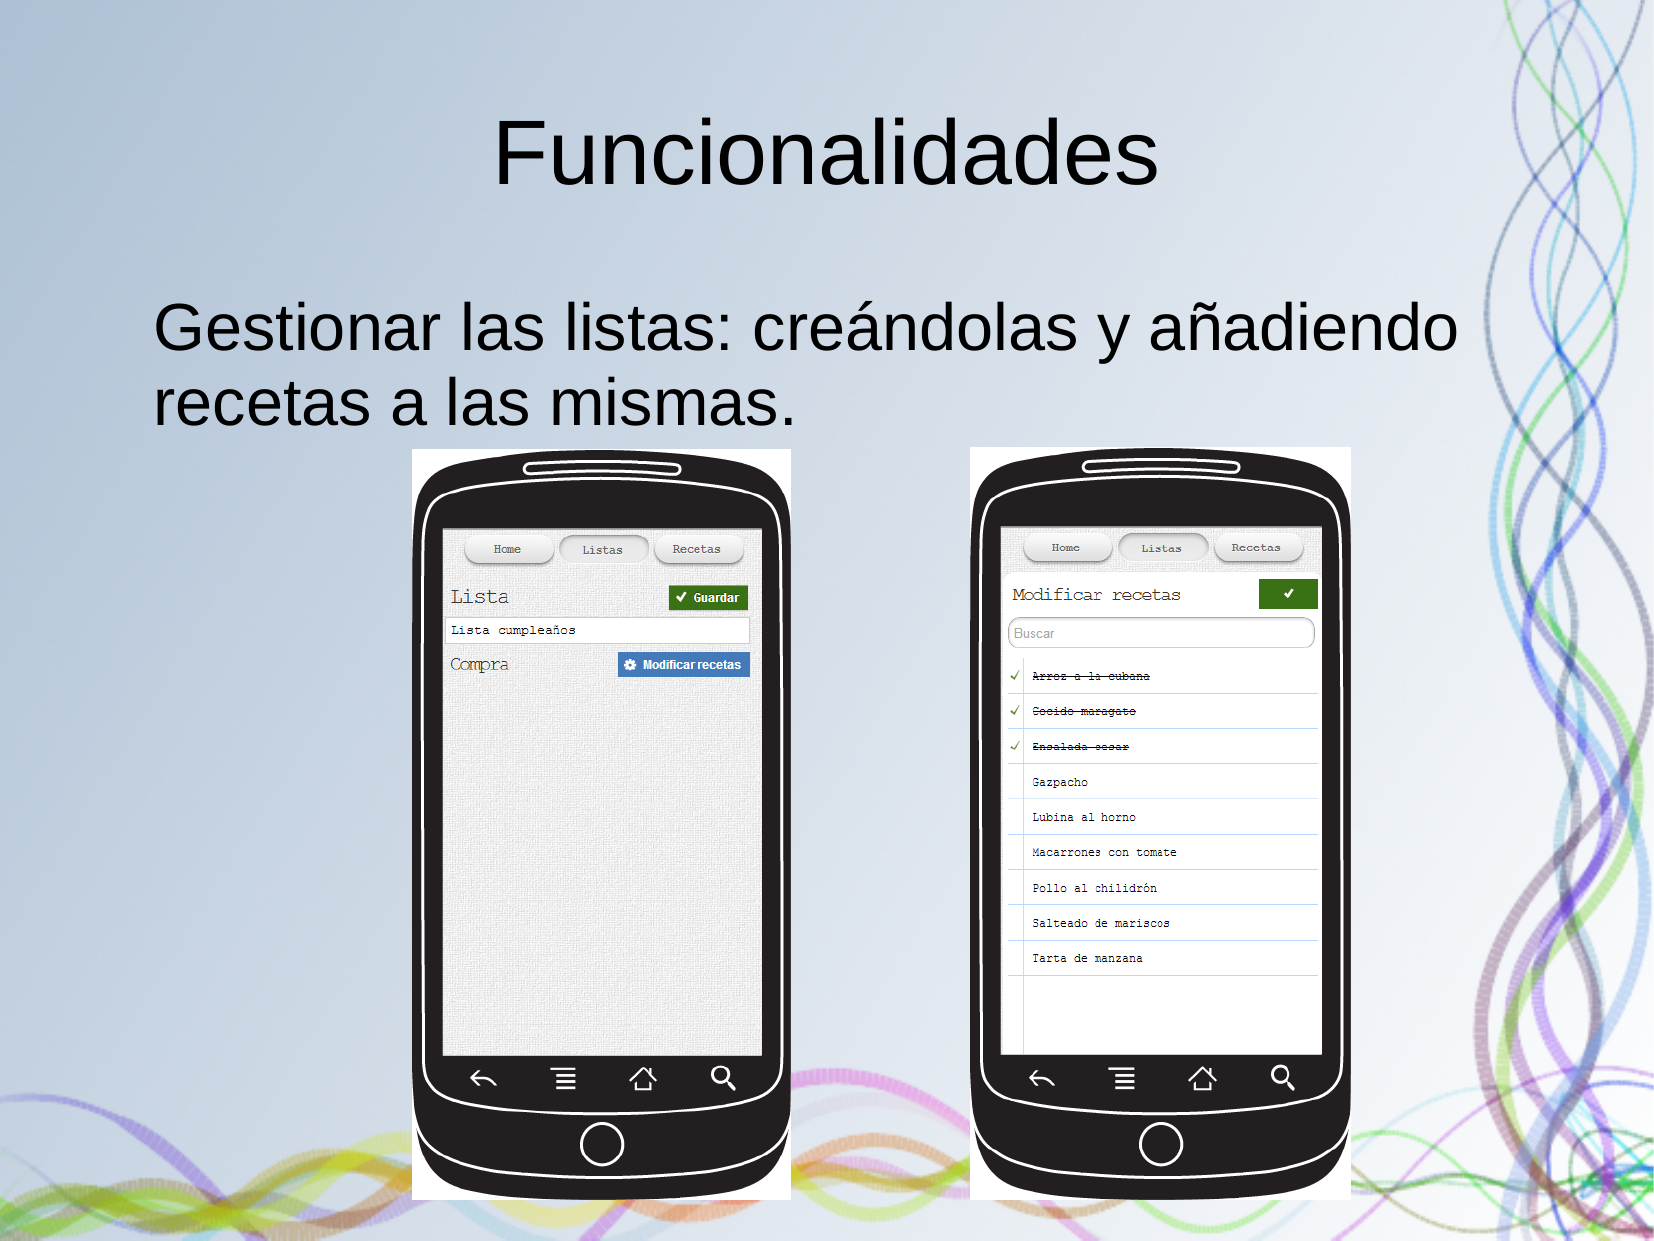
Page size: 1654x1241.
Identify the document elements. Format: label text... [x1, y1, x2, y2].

list Gestionar las listas: creándolas y añadiendo recetas a las mismas. [82, 290, 1571, 1010]
title Funcionalidades [82, 49, 1571, 257]
picture [0, 0, 1654, 1241]
